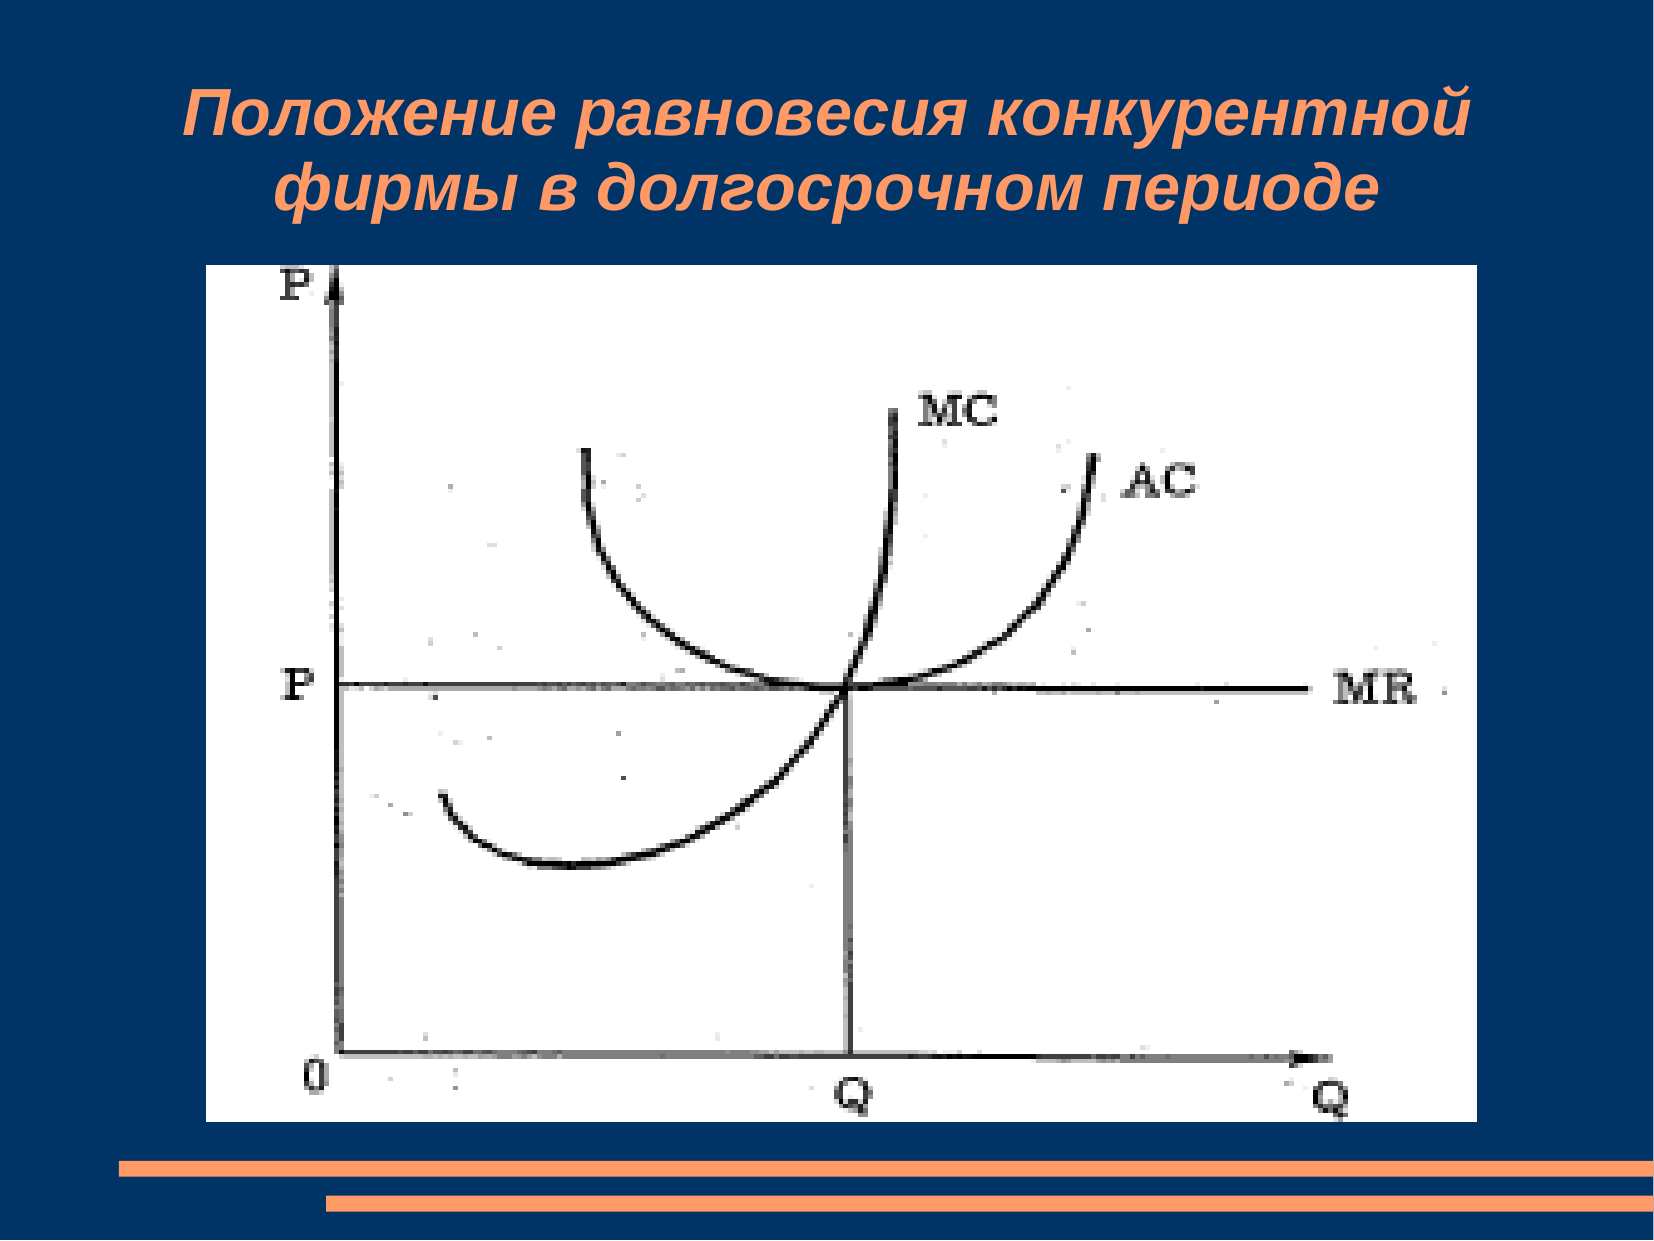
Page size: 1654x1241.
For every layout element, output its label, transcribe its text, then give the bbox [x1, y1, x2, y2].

picture [206, 265, 1477, 1123]
title Положение равновесия конкурентной фирмы в долгосрочном периоде [121, 53, 1534, 246]
